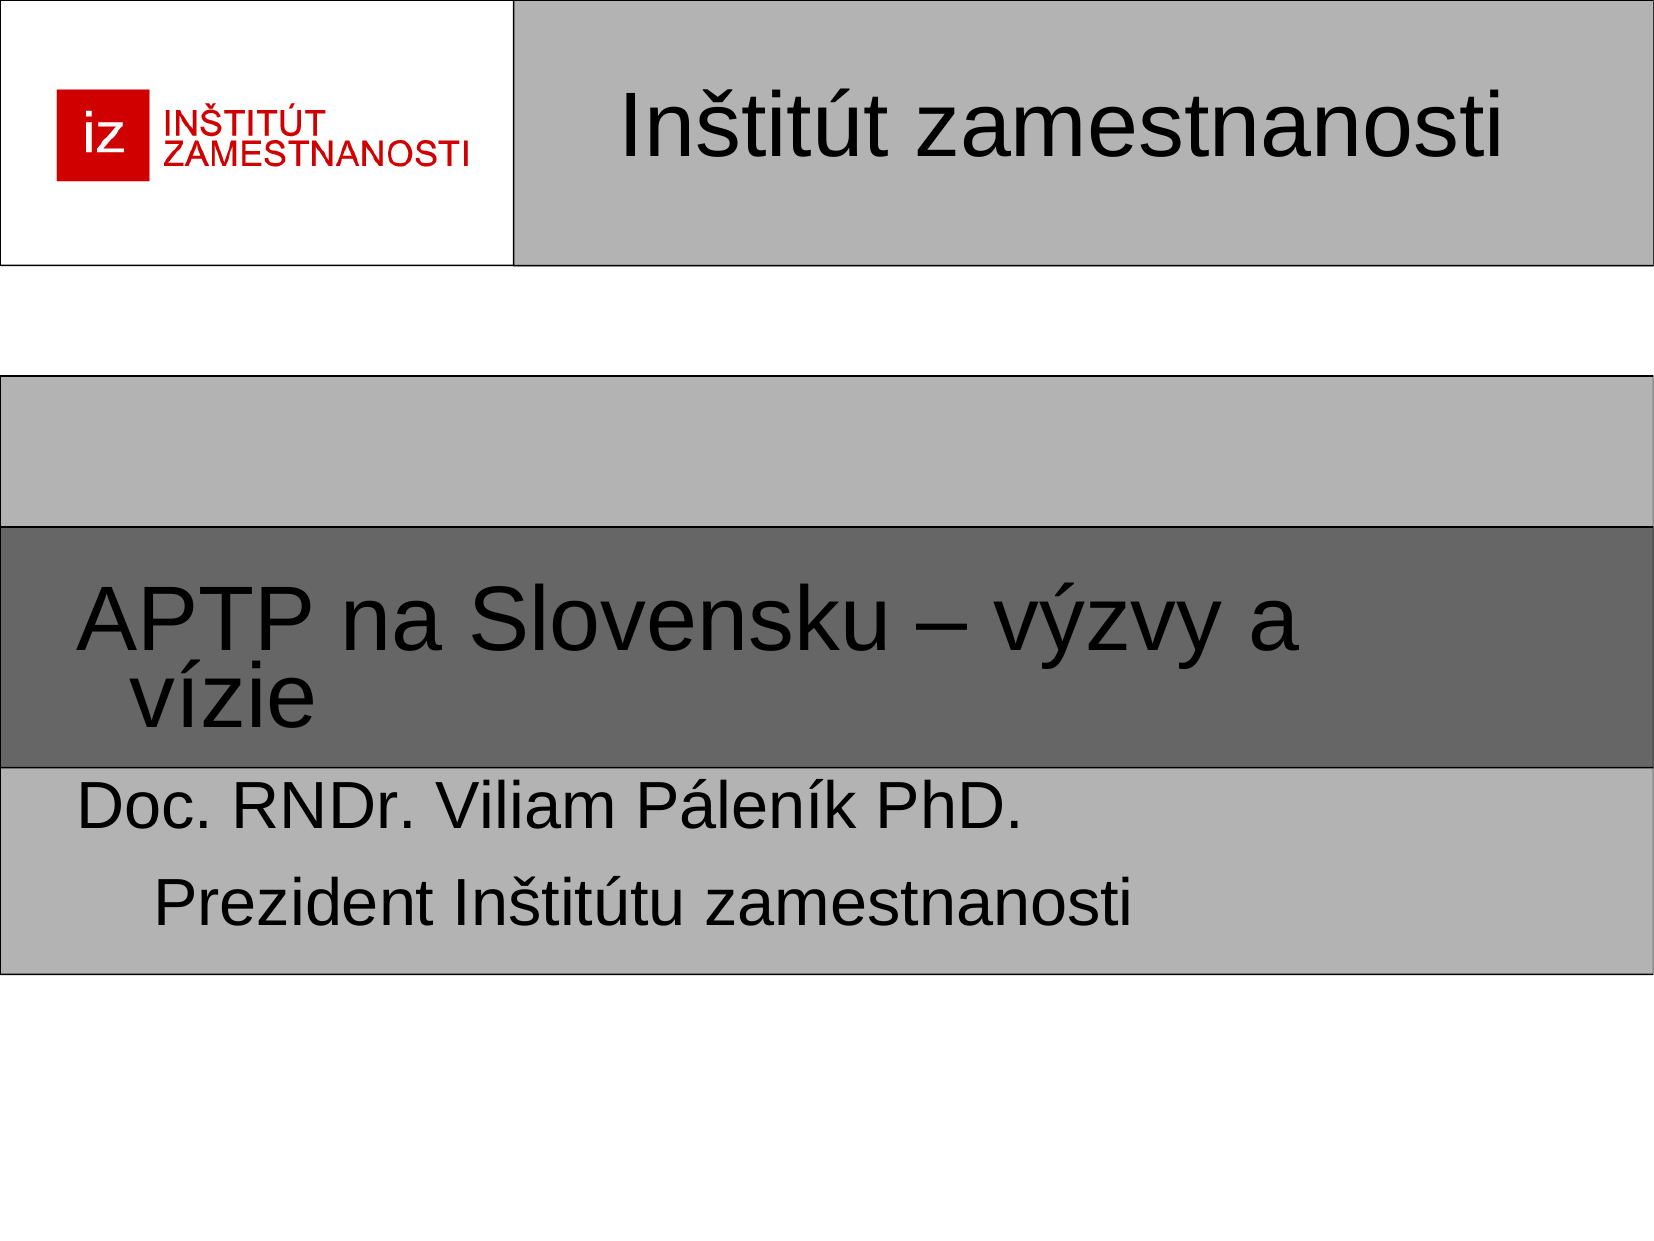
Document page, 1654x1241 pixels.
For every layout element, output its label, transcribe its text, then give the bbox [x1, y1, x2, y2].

picture [5, 8, 512, 257]
list APTP na Slovensku – výzvy a vízie Doc. RNDr. Viliam Páleník PhD. Prezident Inštitútu zamestnanosti [59, 589, 1506, 975]
title Inštitút zamestnanosti [560, 29, 1565, 237]
text_box [0, 376, 1654, 975]
